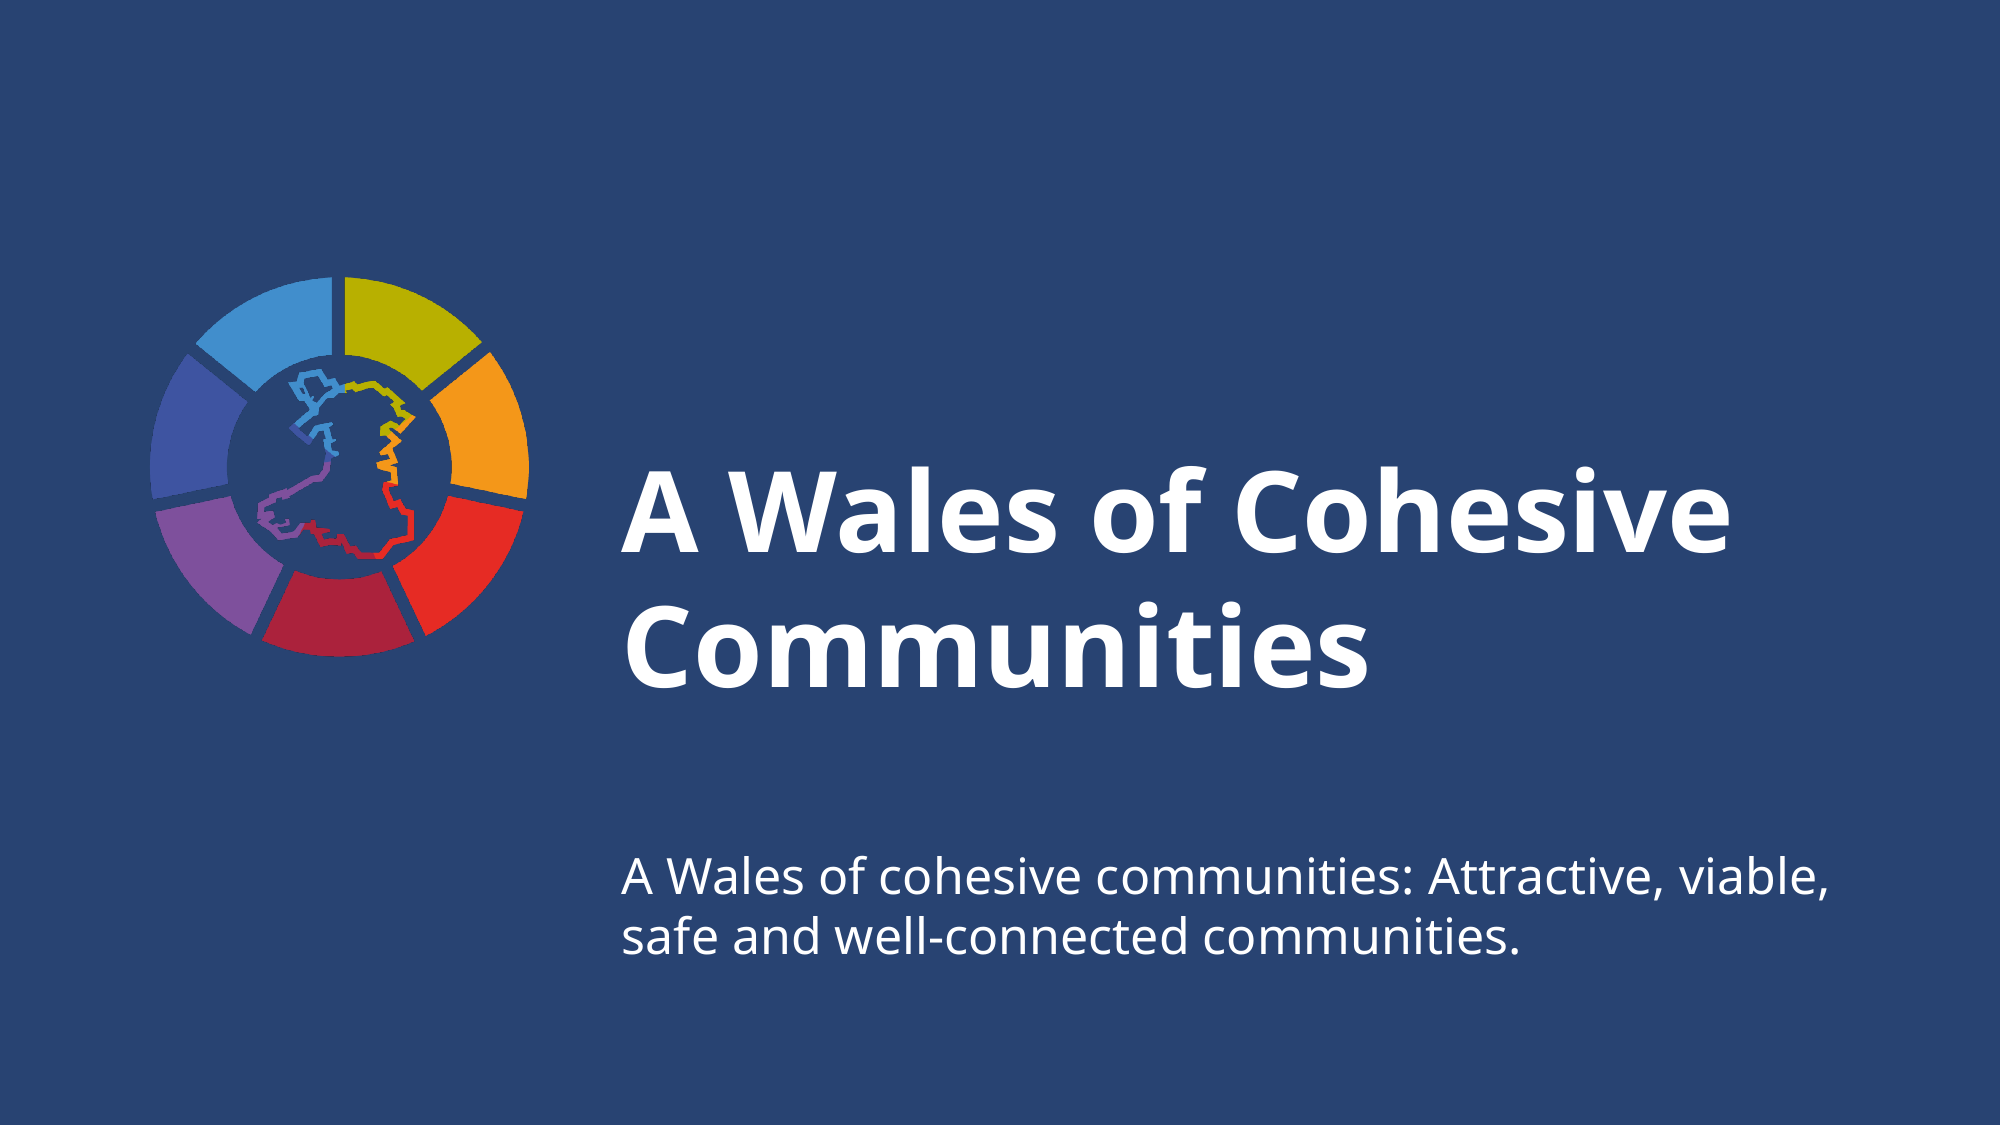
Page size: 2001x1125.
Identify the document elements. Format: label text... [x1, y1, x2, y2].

title A Wales of Cohesive Communities A Wales of cohesive communities: Attractive, viable, safe and well-connected communities. [606, 432, 1957, 679]
picture [149, 277, 543, 658]
